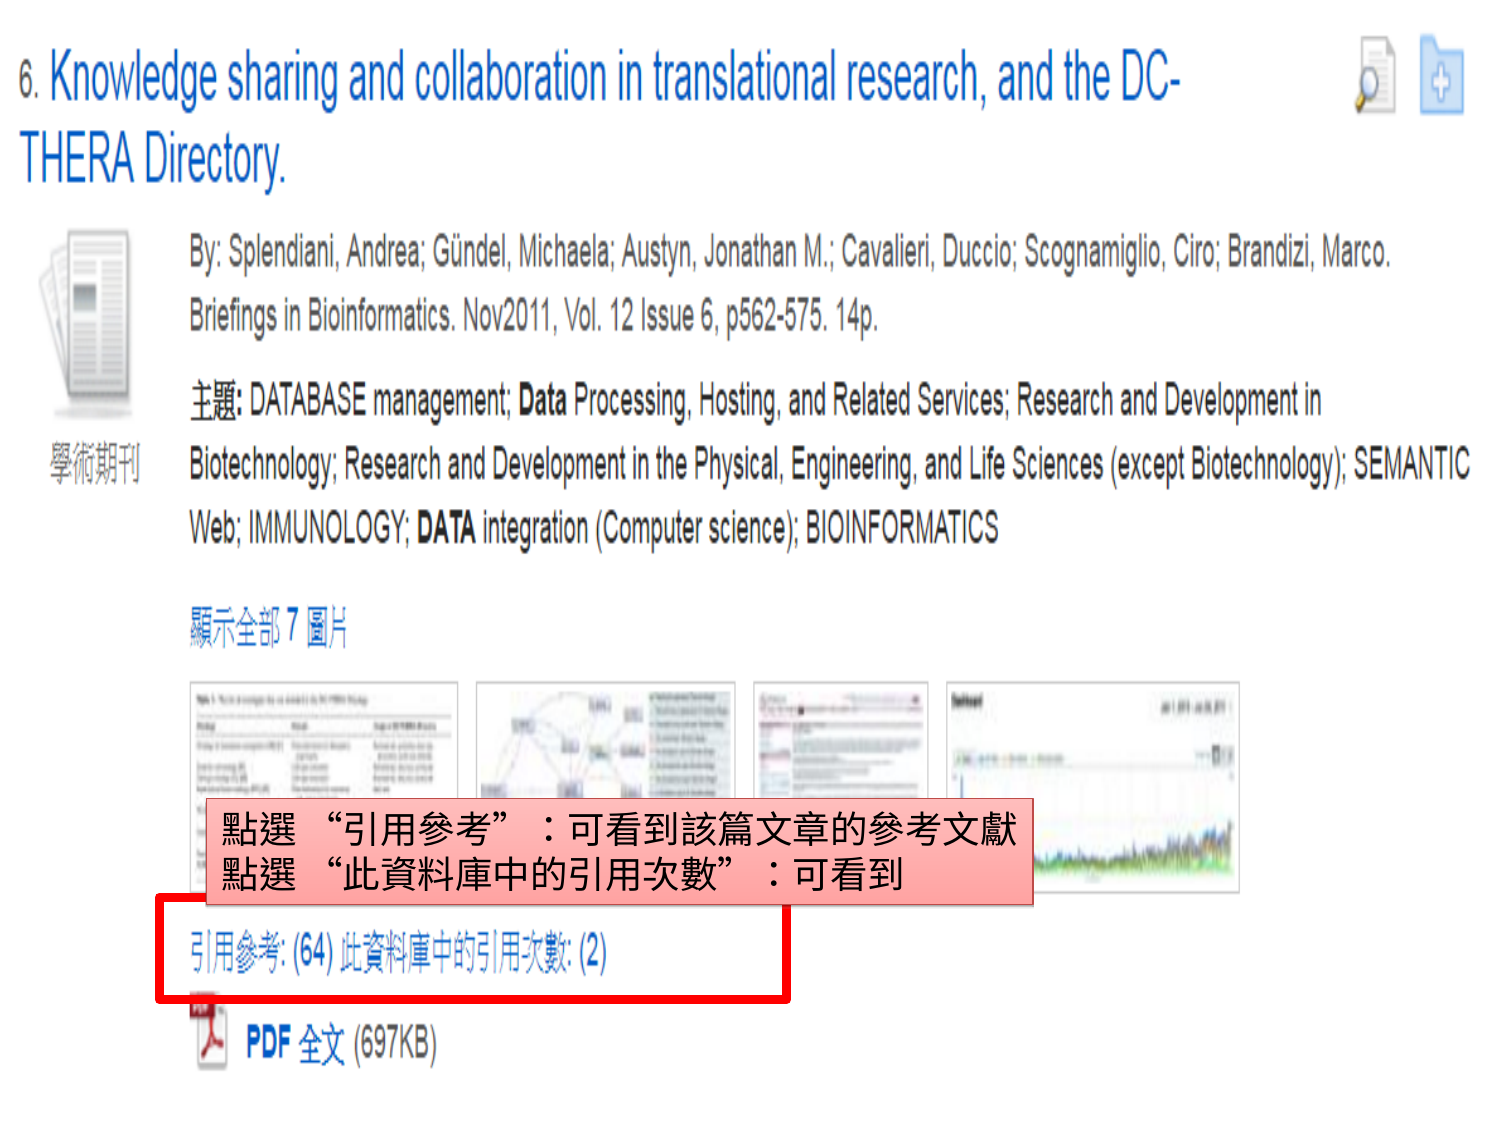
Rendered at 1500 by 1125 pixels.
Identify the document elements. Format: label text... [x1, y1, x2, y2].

picture [2, 19, 1500, 1125]
text_box 點選 “引用參考”：可看到該篇文章的參考文獻 點選 “此資料庫中的引用次數”：可看到 [206, 798, 996, 905]
